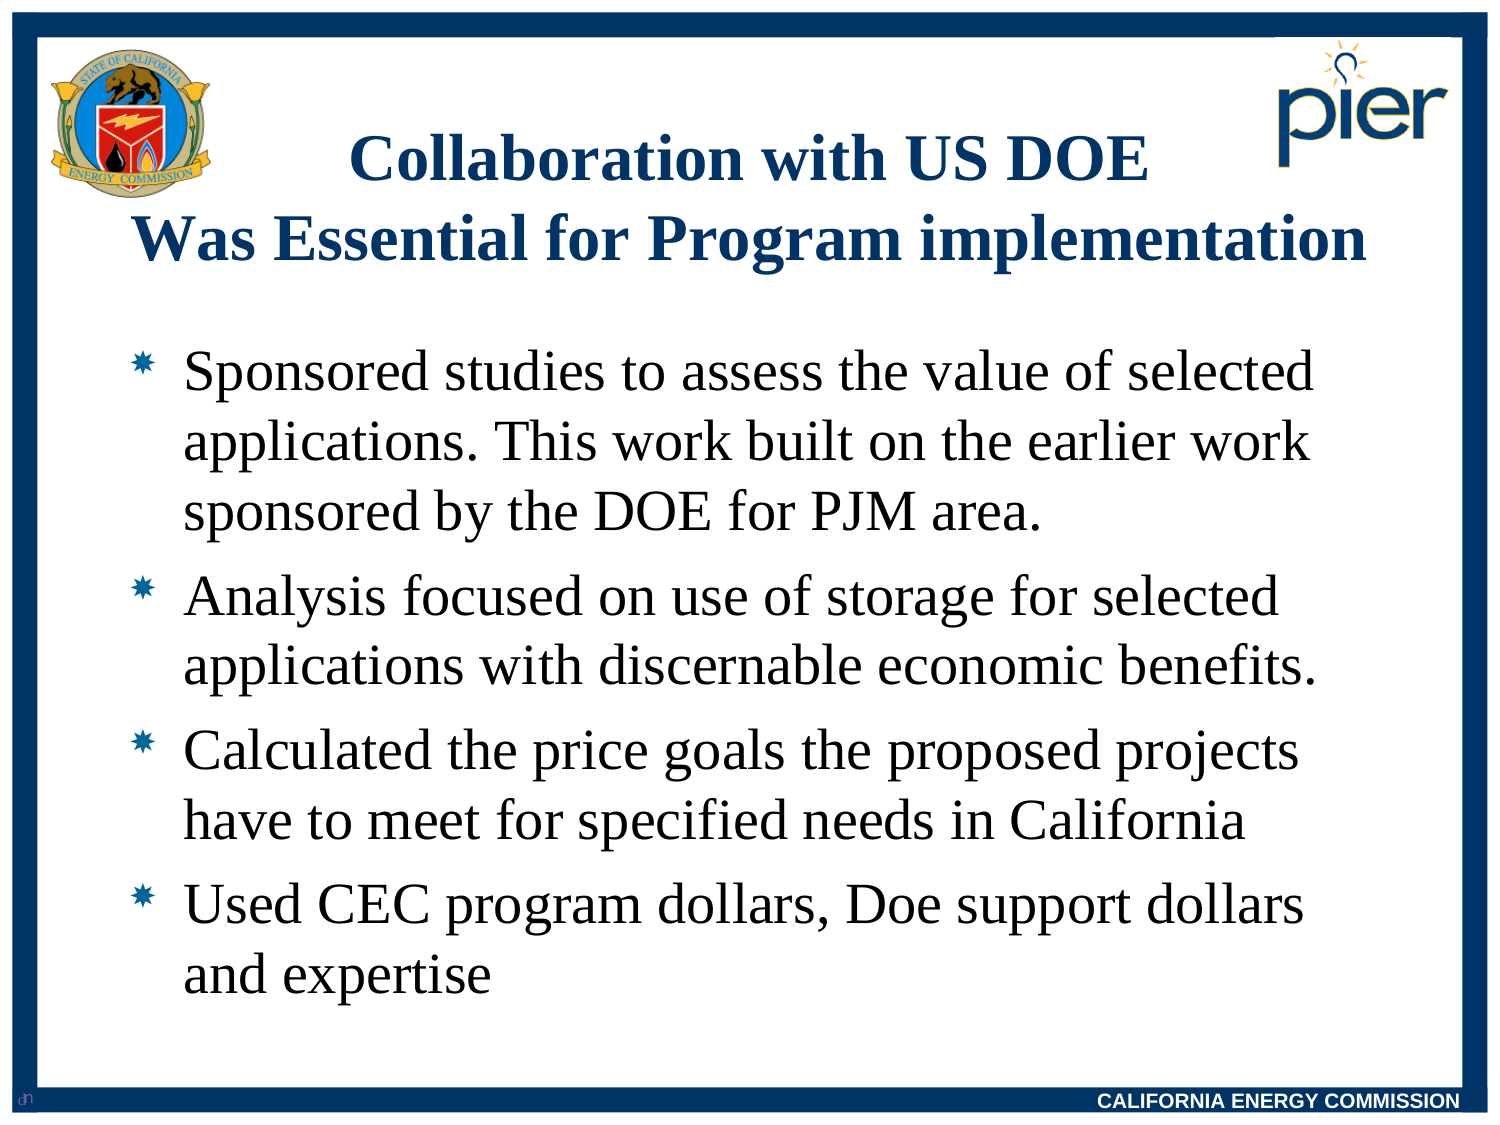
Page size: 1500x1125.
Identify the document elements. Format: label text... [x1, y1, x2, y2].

picture [1275, 37, 1451, 171]
list Sponsored studies to assess the value of selected applications. This work built on the earlier work sponsored by the DOE for PJM area. Analysis focused on use of storage for selected applications with discernable economic benefits. Calculated the price goals the proposed projects have to meet for specified needs in California Used CEC program dollars, Doe support dollars and expertise [112, 324, 1388, 1043]
title Collaboration with US DOE Was Essential for Program implementation [112, 99, 1388, 288]
picture [50, 49, 211, 198]
